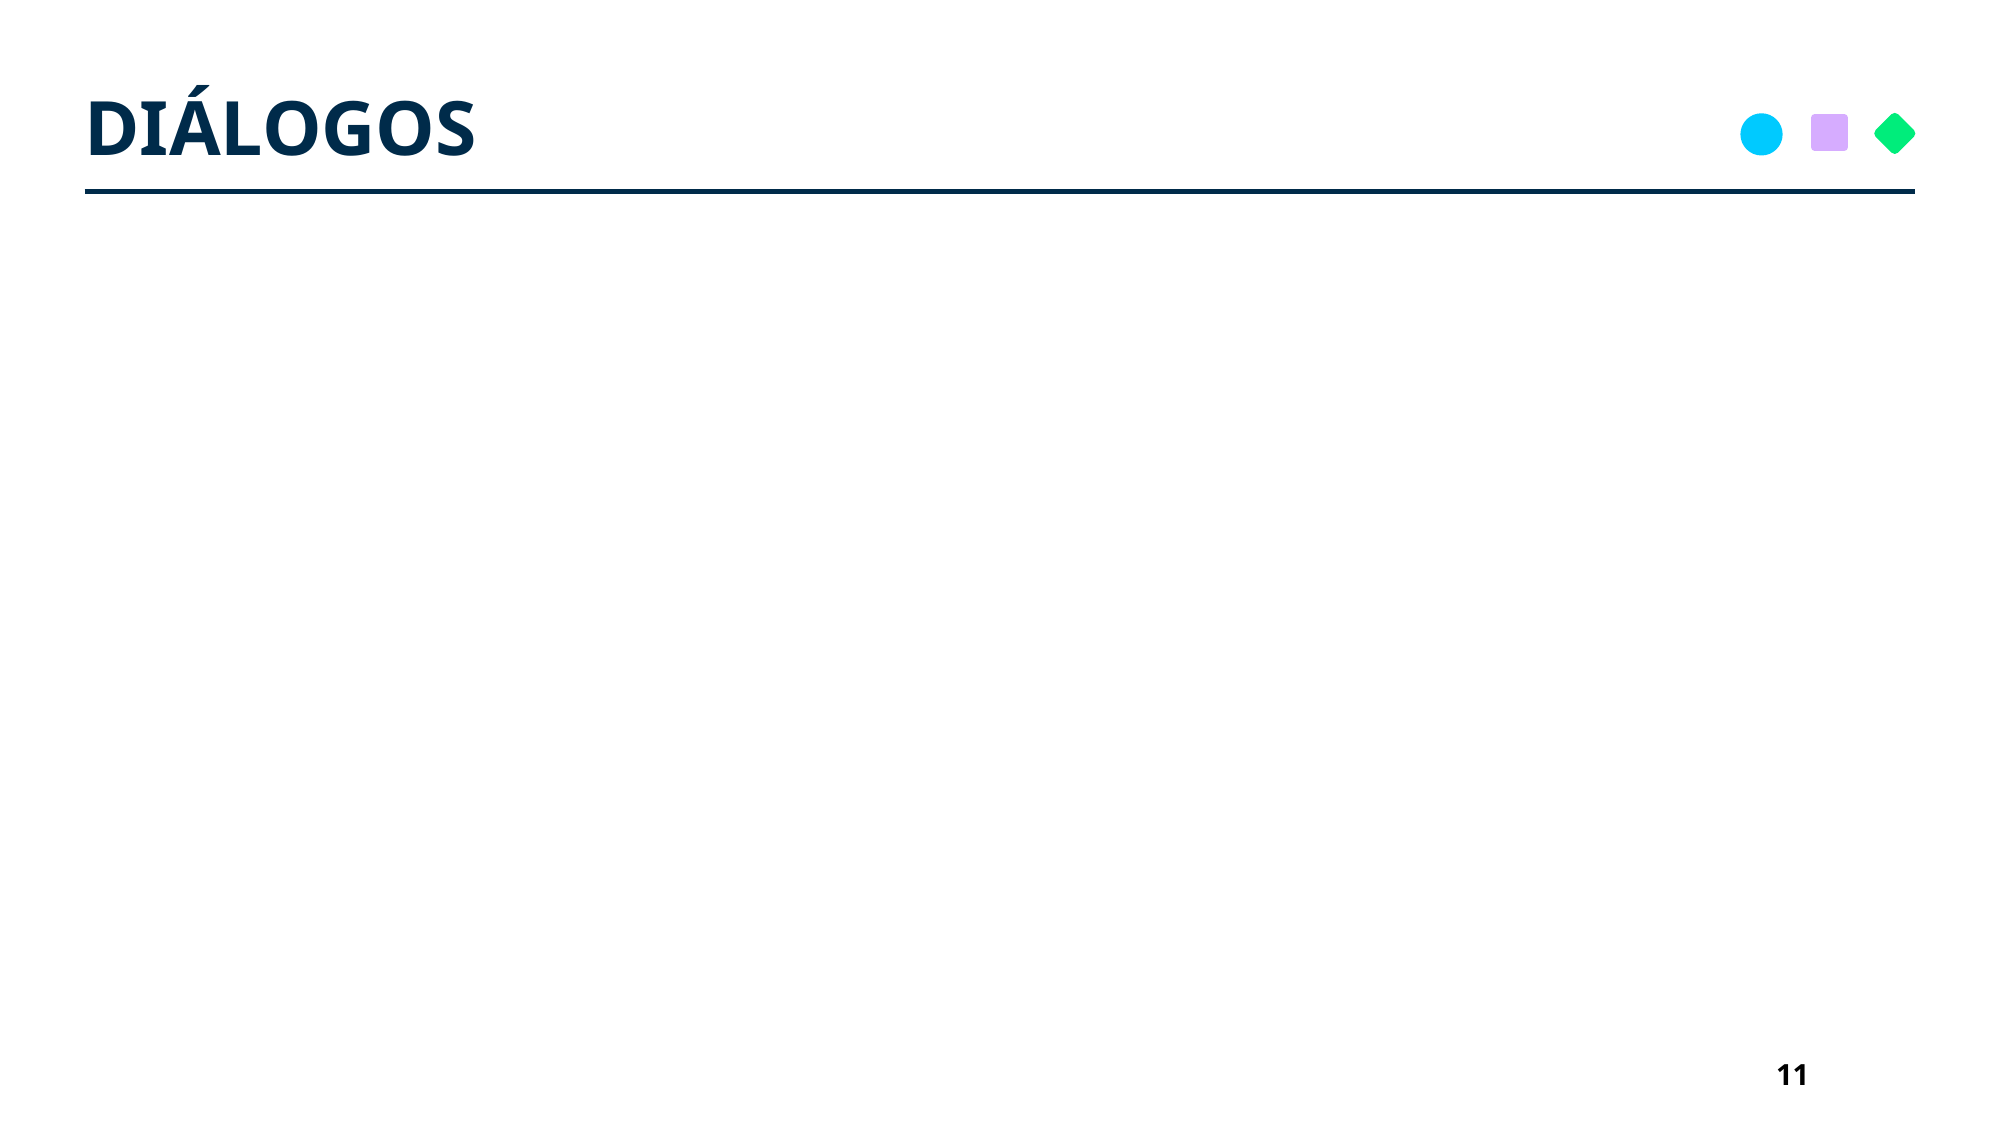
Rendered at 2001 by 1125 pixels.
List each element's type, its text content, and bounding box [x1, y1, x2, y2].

title DIÁLOGOS [84, 29, 1601, 178]
